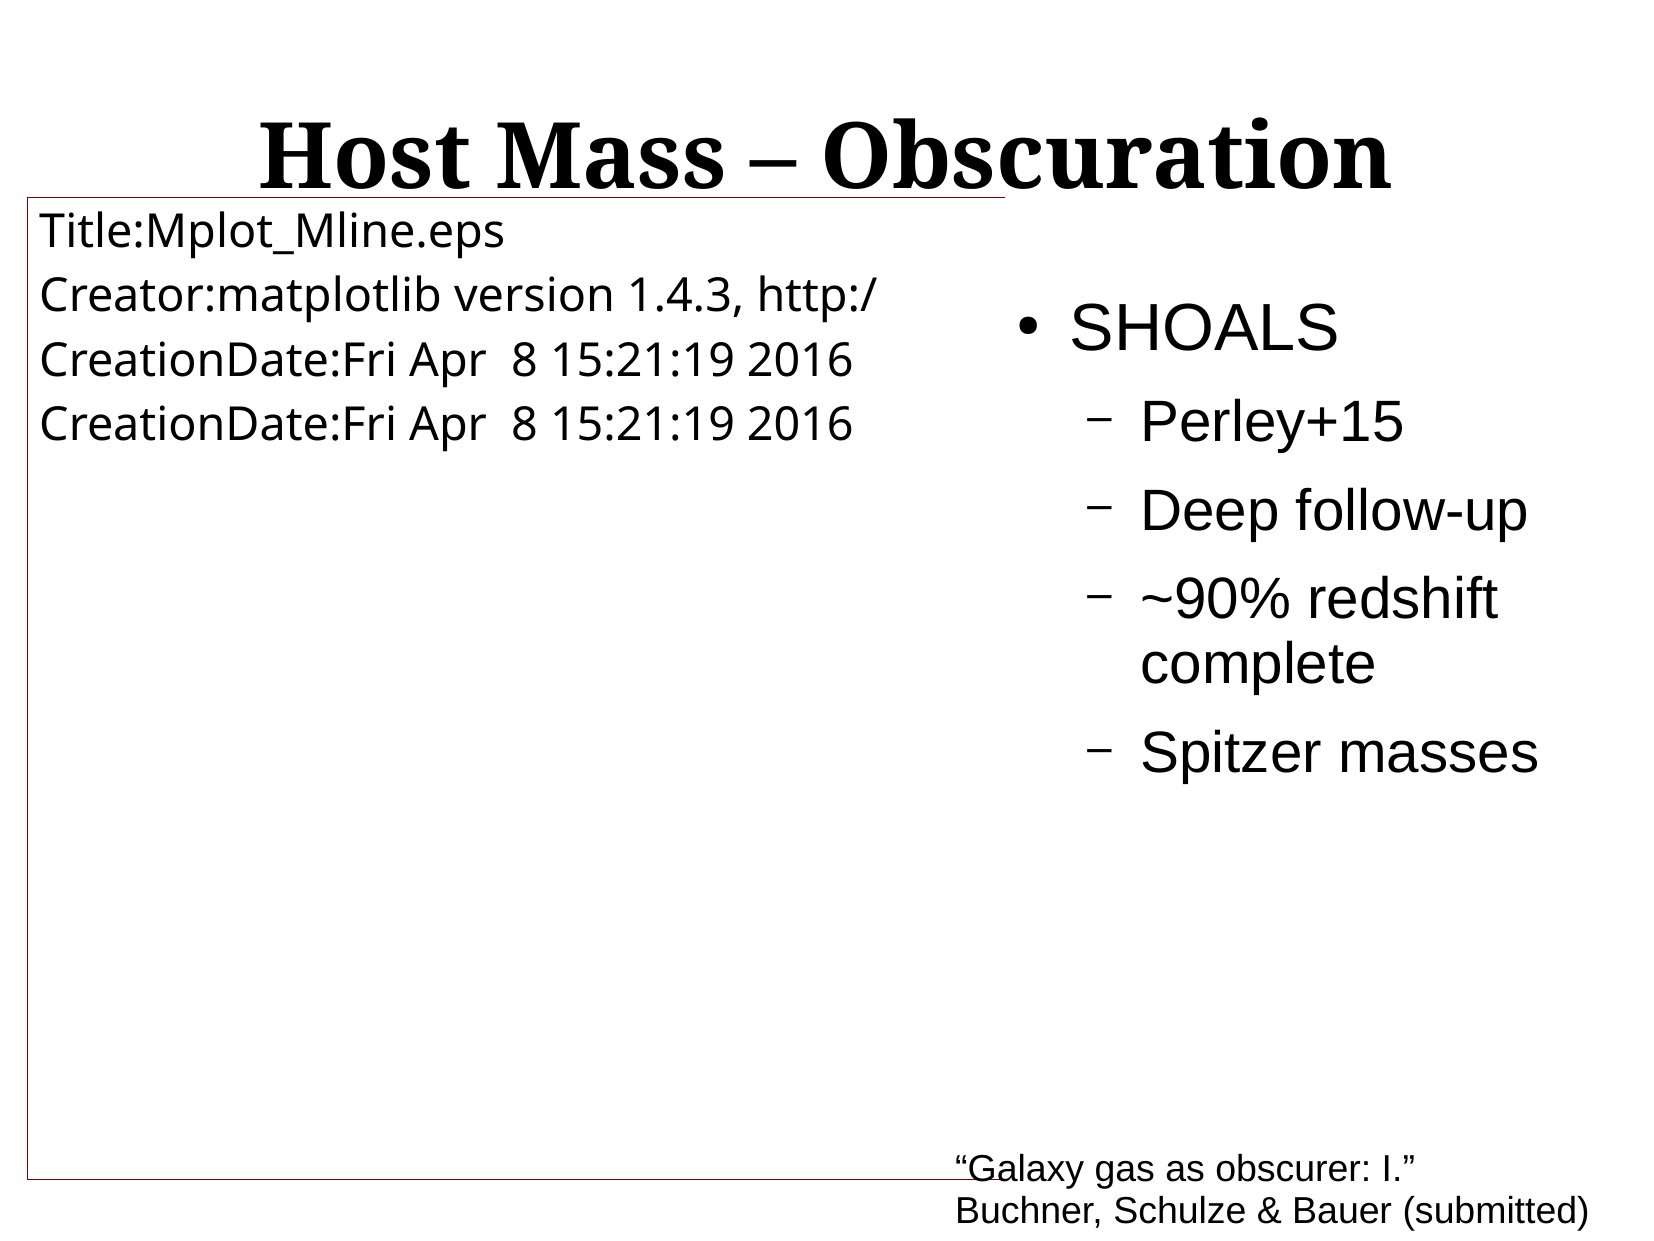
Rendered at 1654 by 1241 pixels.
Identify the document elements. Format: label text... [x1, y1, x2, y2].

picture [24, 194, 1006, 1180]
list SHOALS Perley+15 Deep follow-up ~90% redshift complete Spitzer masses [1006, 290, 1595, 1010]
text_box “Galaxy gas as obscurer: I.” Buchner, Schulze & Bauer (submitted) [940, 1140, 1646, 1239]
title Host Mass – Obscuration [82, 49, 1571, 257]
